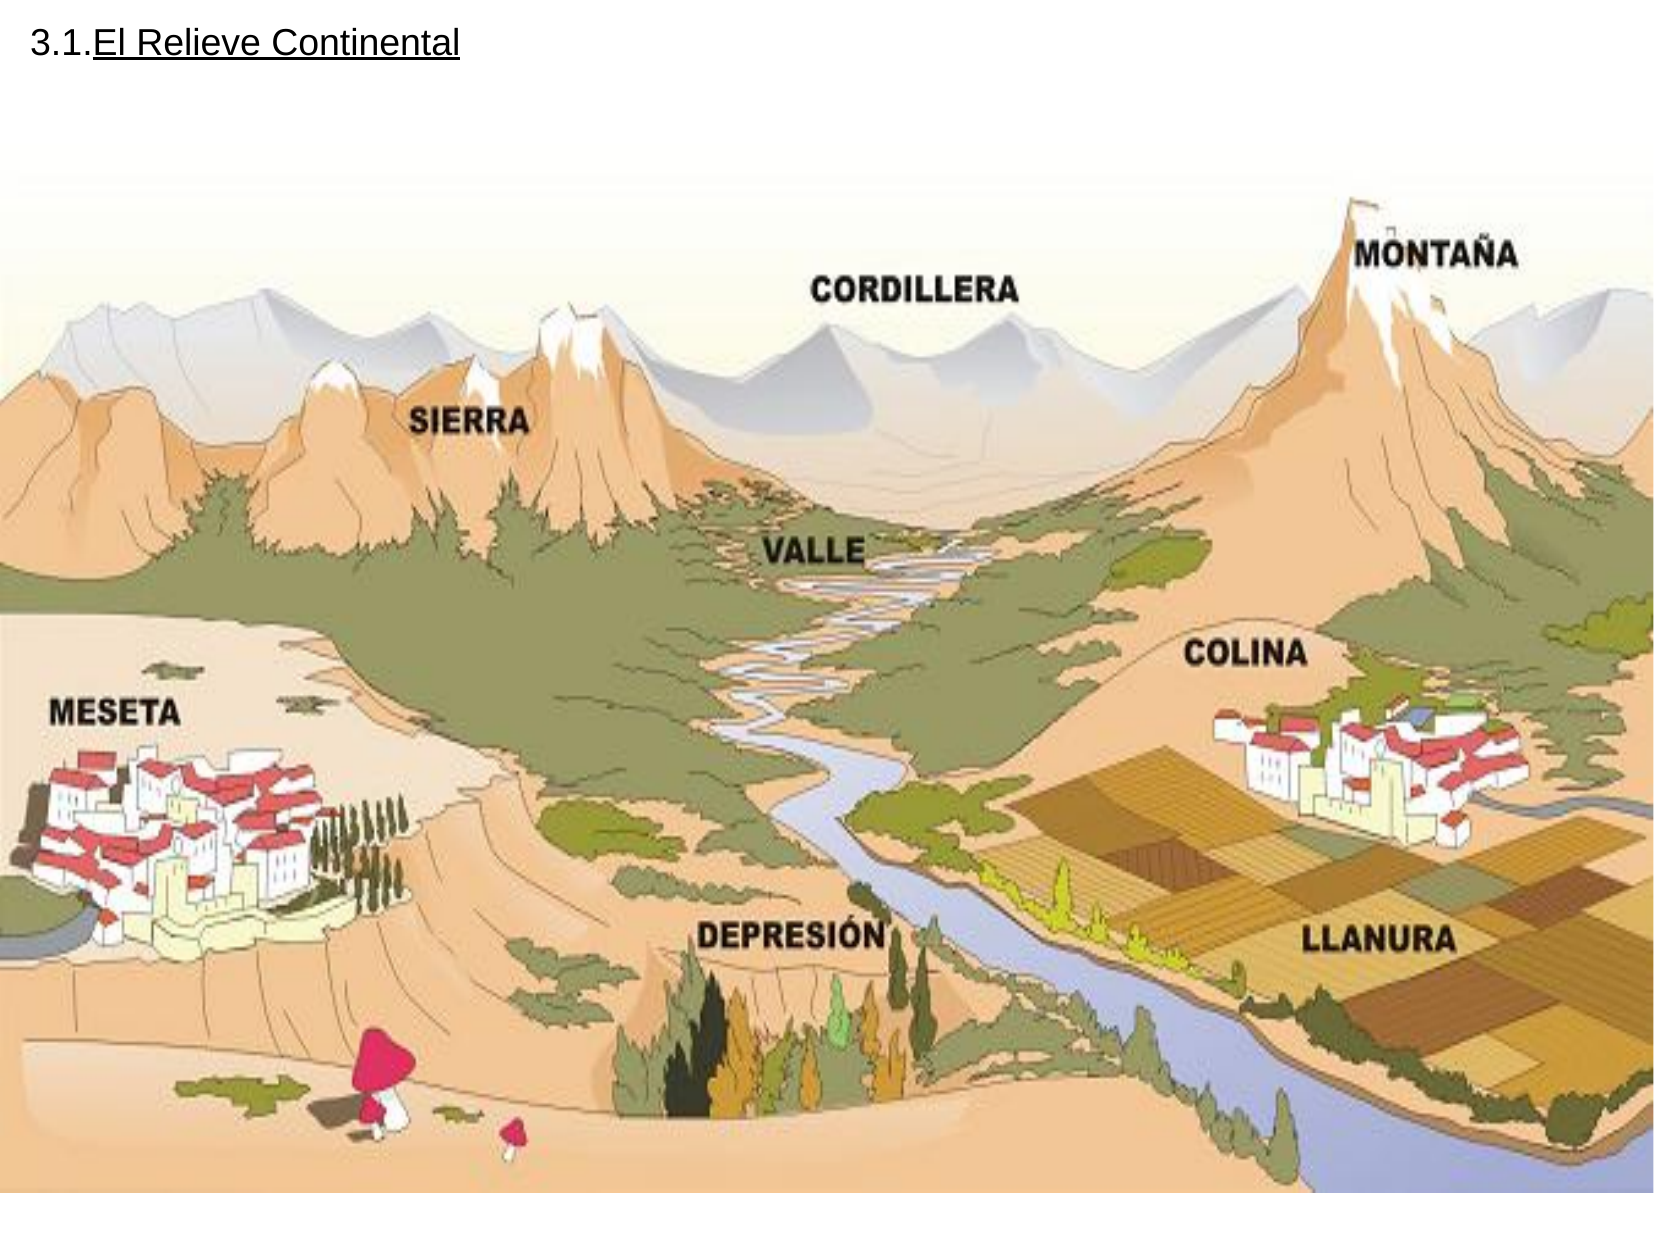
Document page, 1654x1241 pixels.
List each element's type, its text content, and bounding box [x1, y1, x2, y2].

picture [0, 94, 1654, 1193]
text_box 3.1.El Relieve Continental [15, 14, 476, 71]
